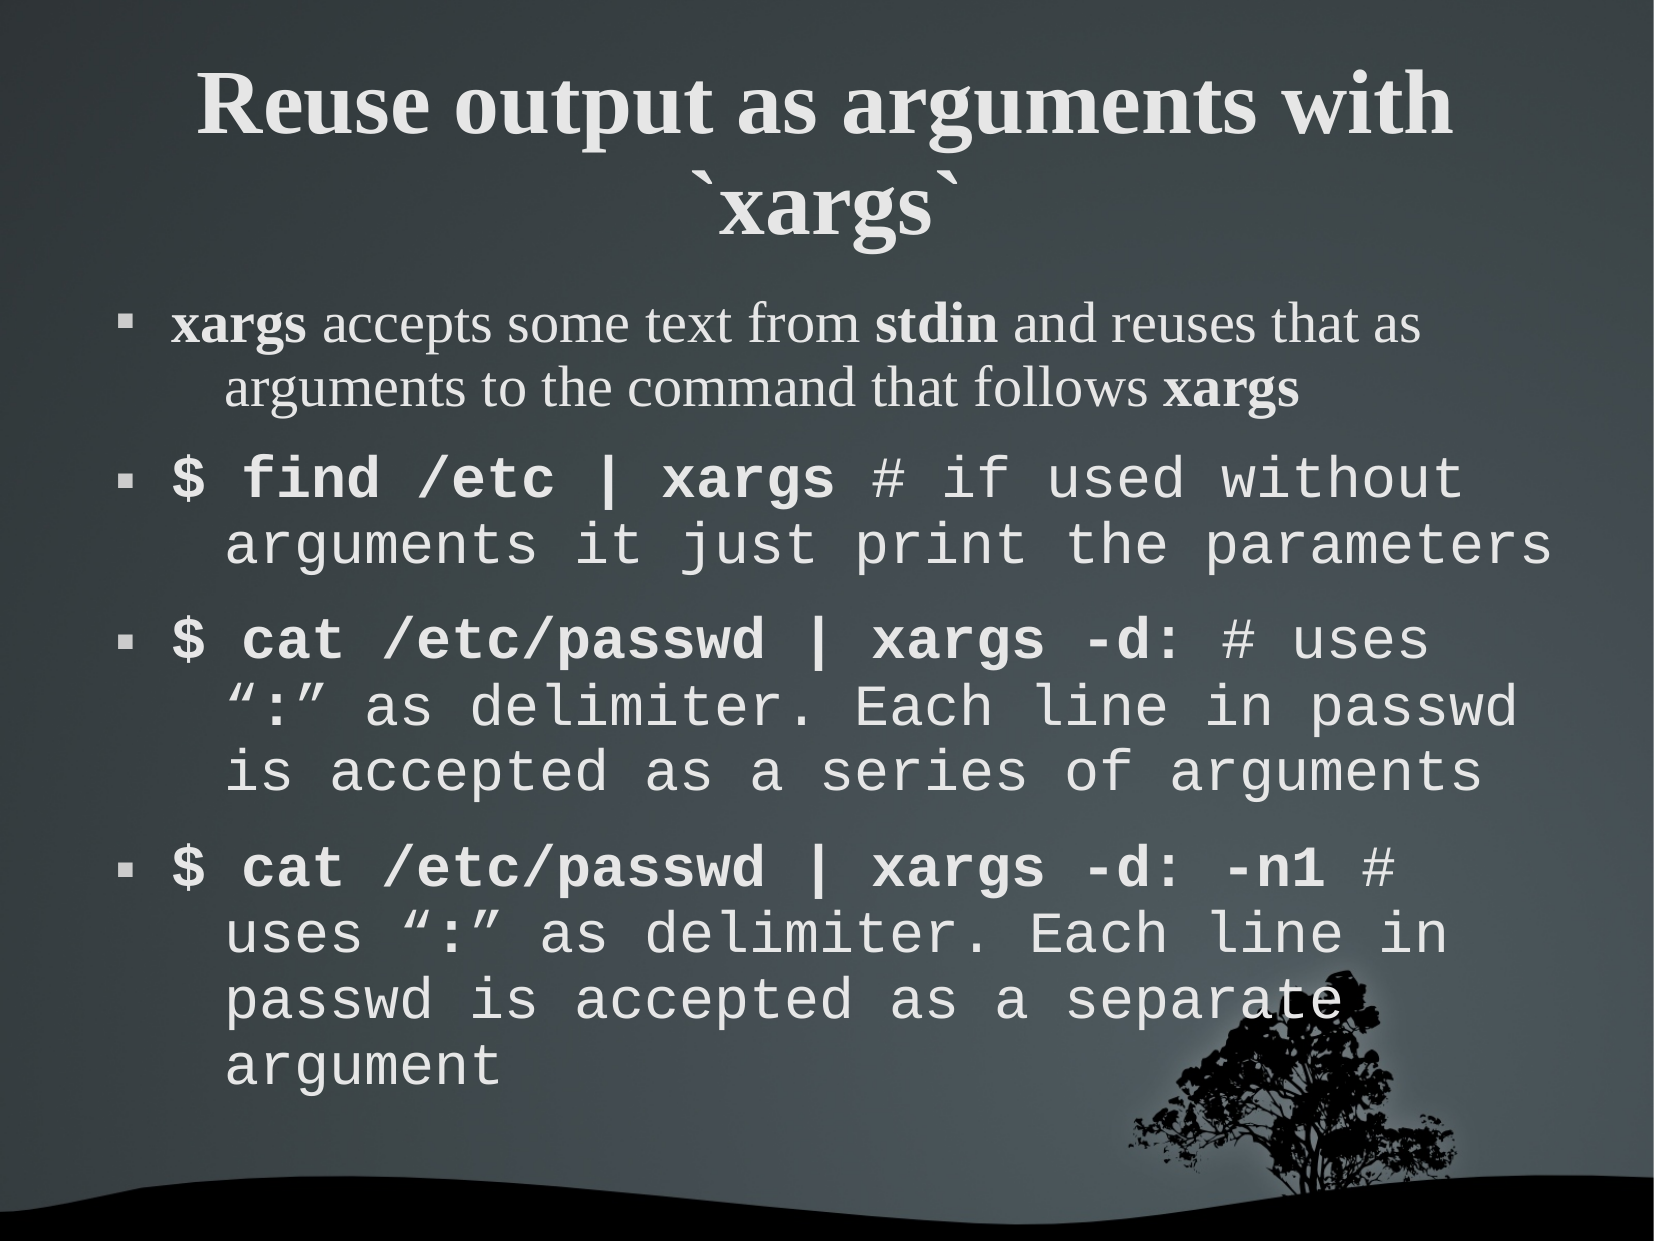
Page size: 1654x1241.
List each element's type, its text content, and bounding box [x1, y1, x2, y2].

list xargs accepts some text from stdin and reuses that as arguments to the command that follows xargs $ find /etc | xargs # if used without arguments it just print the parameters $ cat /etc/passwd | xargs -d: # uses “:” as delimiter. Each line in passwd is accepted as a series of arguments $ cat /etc/passwd | xargs -d: -n1 # uses “:” as delimiter. Each line in passwd is accepted as a separate argument [82, 290, 1571, 1117]
title Reuse output as arguments with `xargs` [82, 49, 1571, 257]
picture [0, 0, 1654, 1241]
